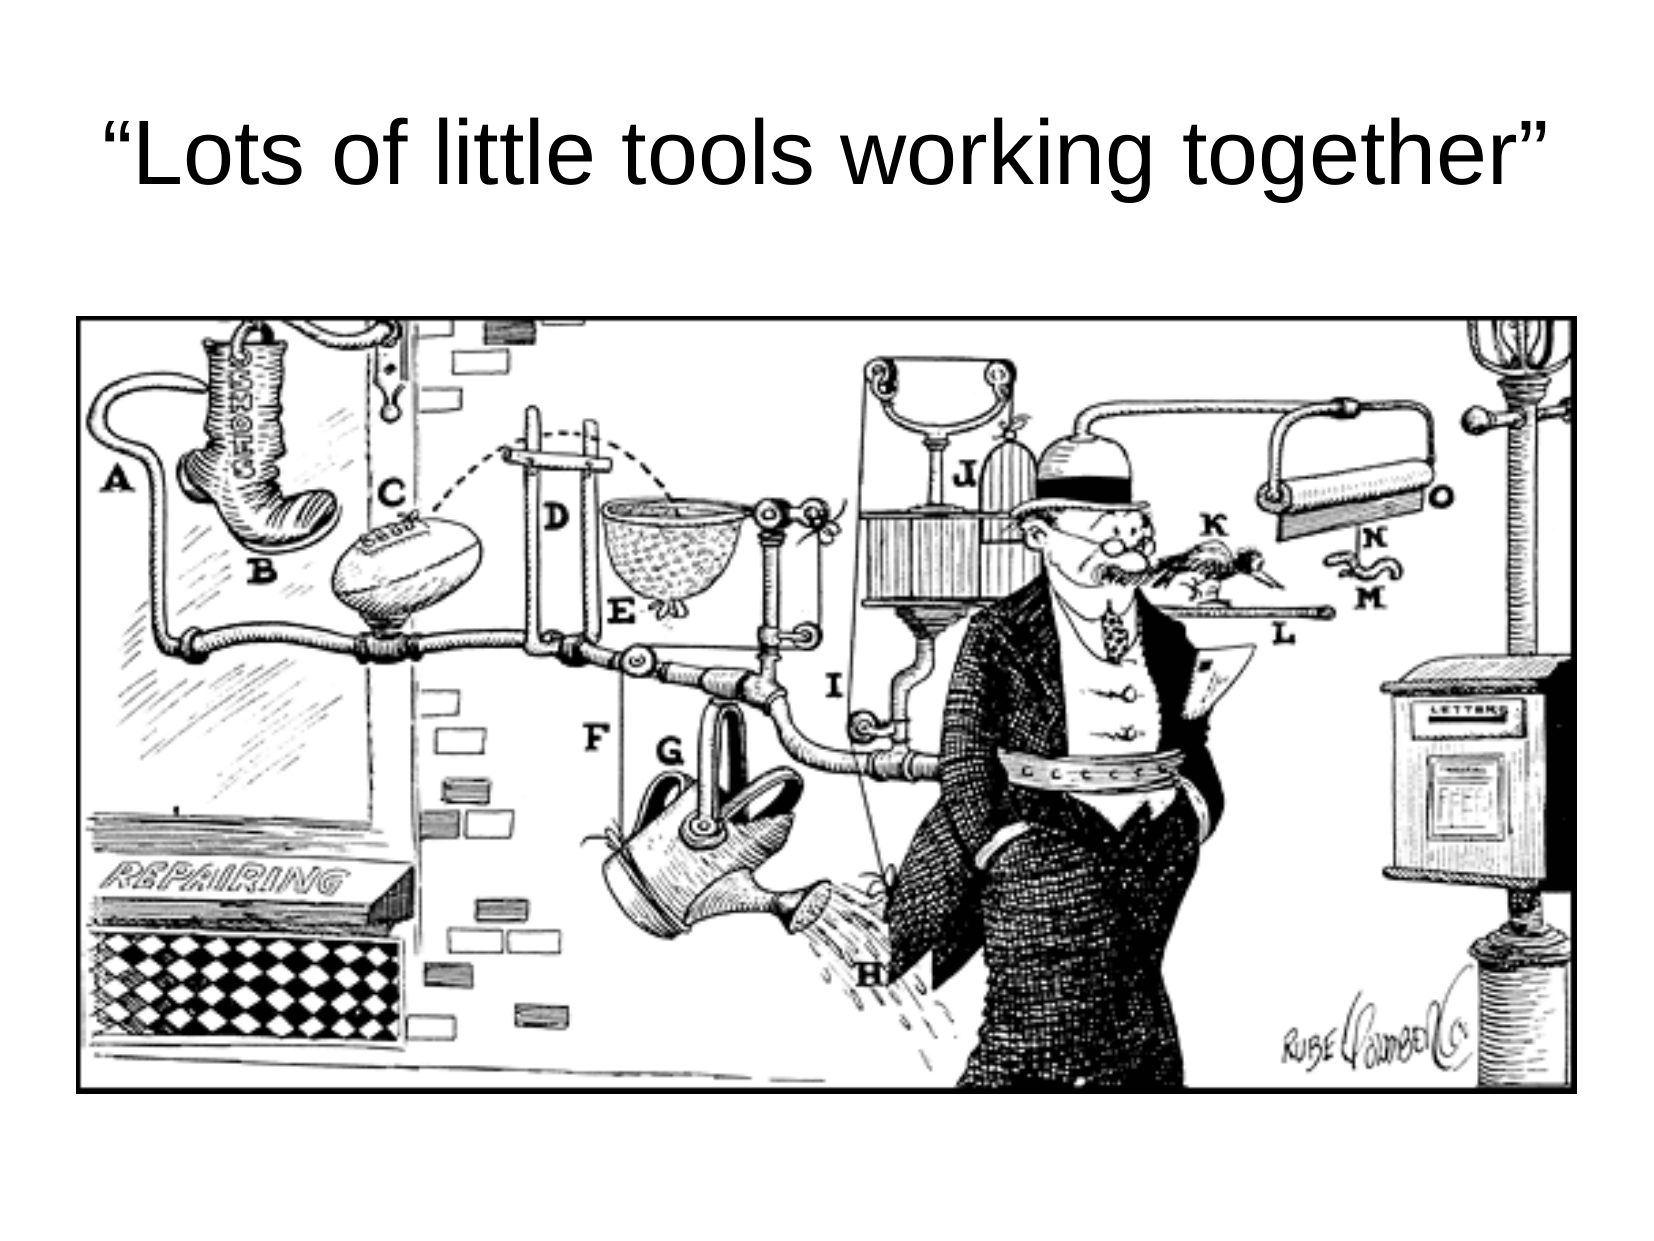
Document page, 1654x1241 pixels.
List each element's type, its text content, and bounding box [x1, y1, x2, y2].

picture [76, 316, 1577, 1094]
title “Lots of little tools working together” [82, 56, 1571, 250]
